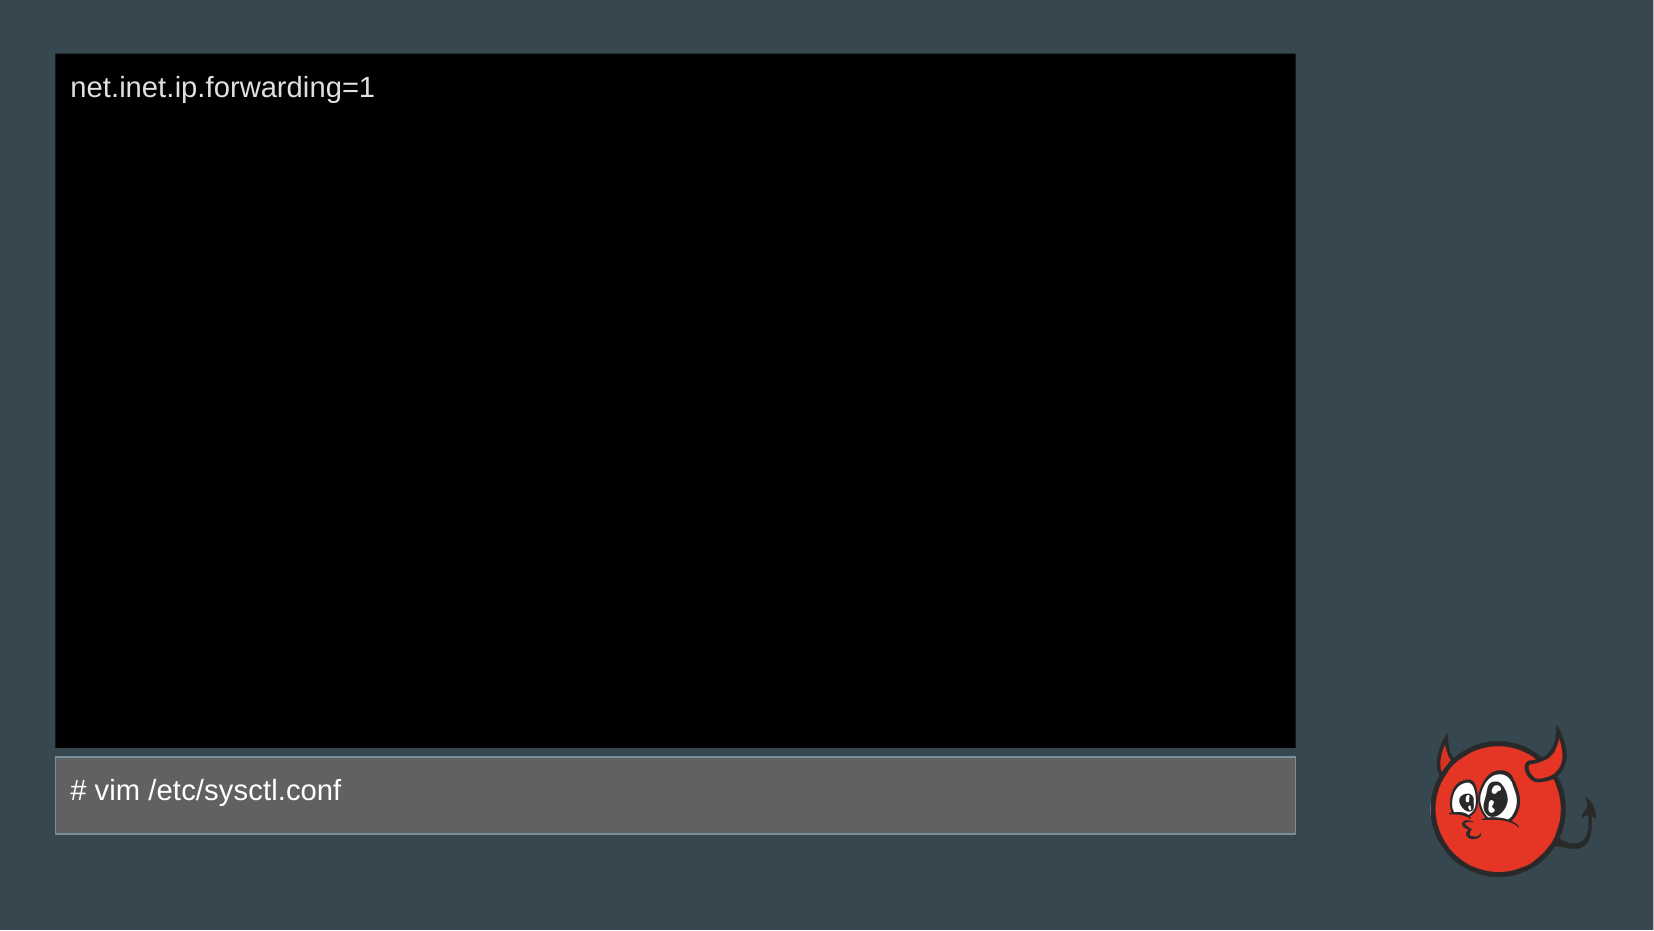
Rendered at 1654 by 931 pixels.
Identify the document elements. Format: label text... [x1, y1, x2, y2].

text_box net.inet.ip.forwarding=1 [55, 53, 1296, 748]
picture [1427, 717, 1598, 888]
text_box # vim /etc/sysctl.conf [55, 756, 1296, 834]
